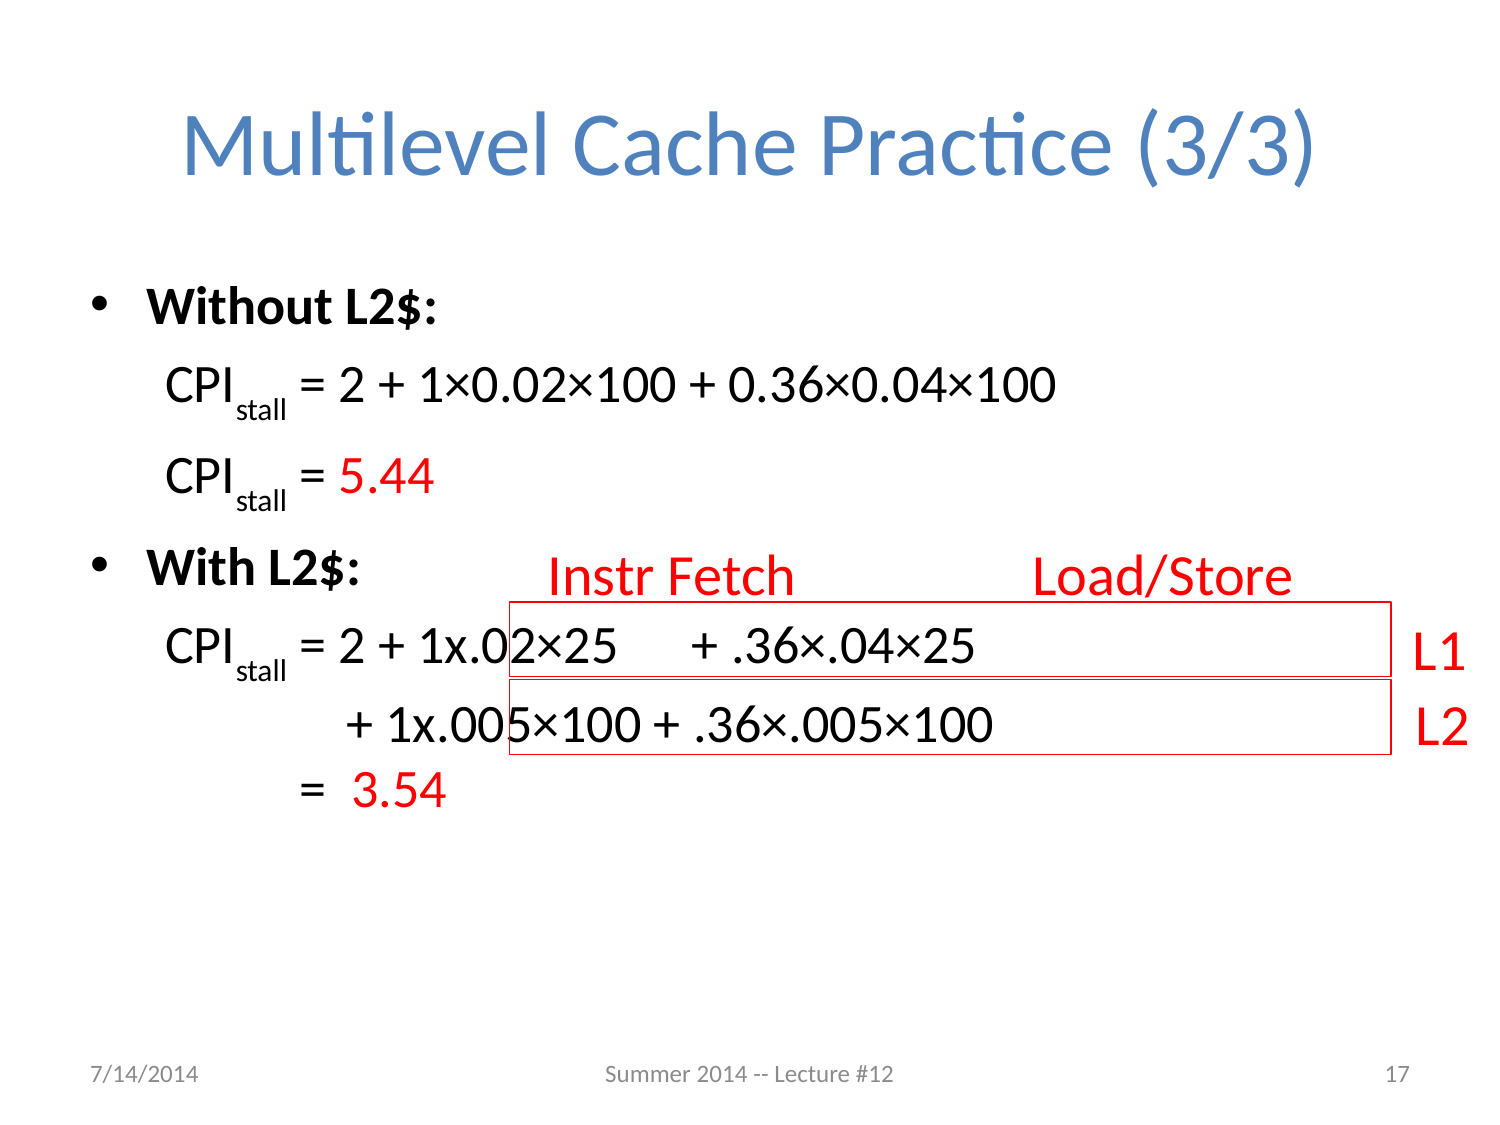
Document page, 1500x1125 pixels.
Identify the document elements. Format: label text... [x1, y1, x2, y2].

list Without L2$: CPIstall = 2 + 1×0.02×100 + 0.36×0.04×100 CPIstall = 5.44 With L2$: CPIstall = 2 + 1x.02×25 + .36×.04×25 + 1x.005×100 + .36×.005×100 CPIsta= 3.54 [75, 262, 1425, 1005]
text_box L1 [1398, 605, 1482, 691]
slide_number <number> [1074, 1042, 1425, 1103]
title Multilevel Cache Practice (3/3) [75, 45, 1425, 233]
slide_number 7/14/2014 [75, 1042, 425, 1103]
text_box L2 [1401, 680, 1485, 766]
text_box Load/Store [1017, 530, 1309, 616]
text_box Instr Fetch [532, 530, 812, 616]
footer Summer 2014 -- Lecture #12 [512, 1042, 988, 1103]
